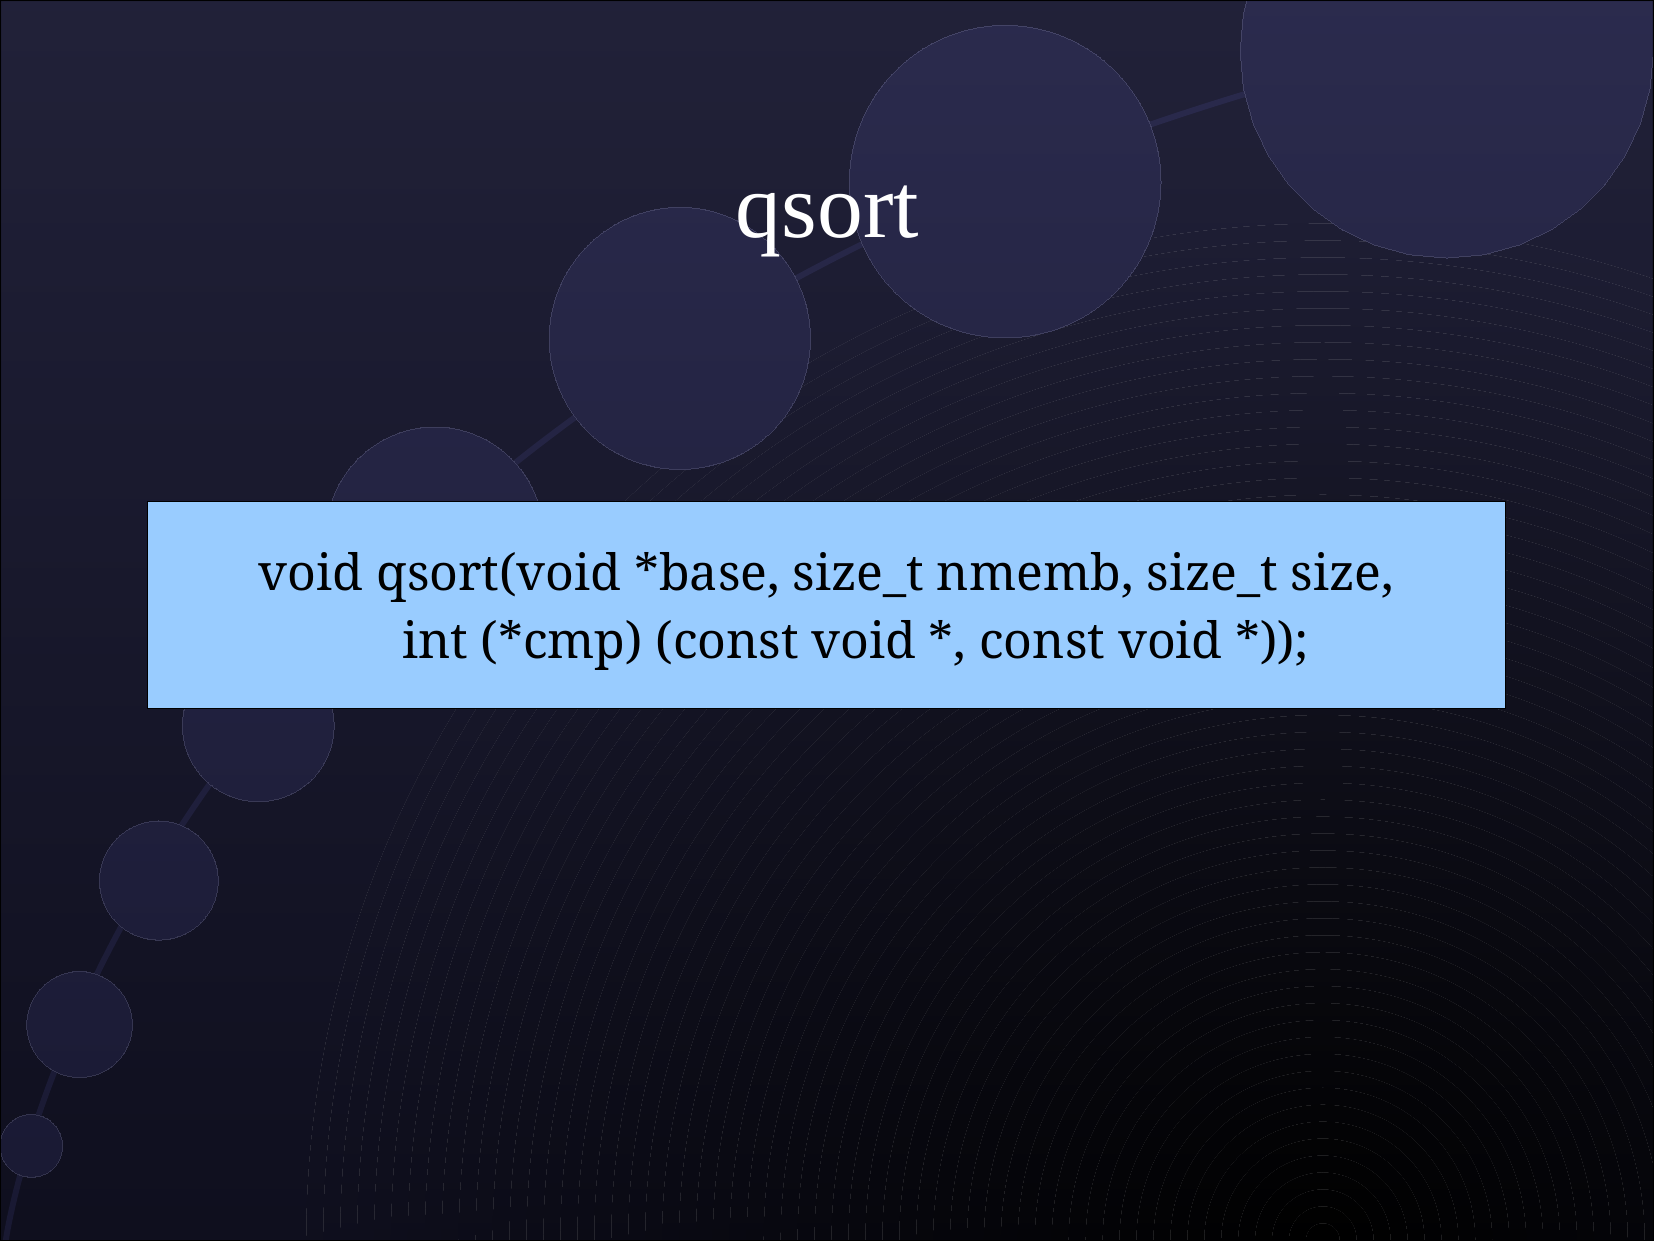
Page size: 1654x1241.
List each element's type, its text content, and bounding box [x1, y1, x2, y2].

text_box void qsort(void *base, size_t nmemb, size_t size, int (*cmp) (const void *, const void *)); [147, 501, 1506, 709]
title qsort [121, 102, 1534, 311]
